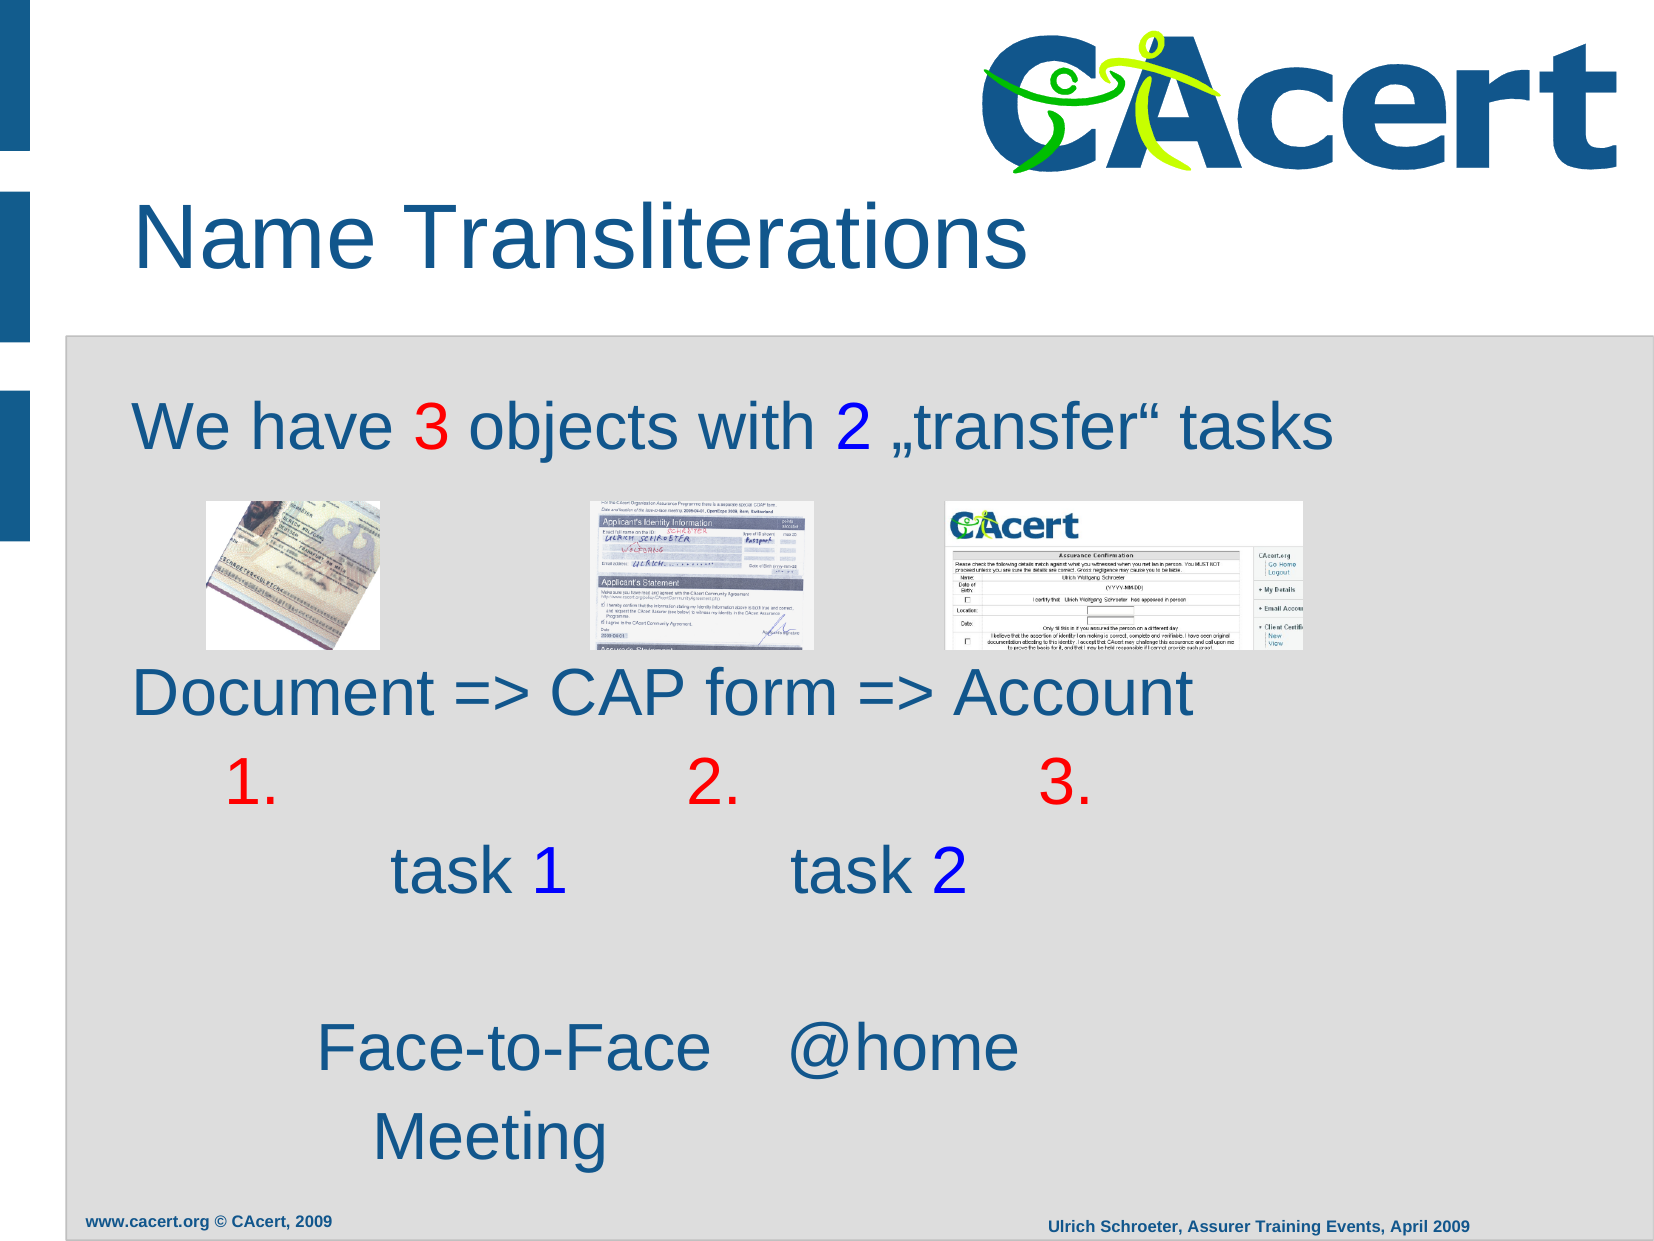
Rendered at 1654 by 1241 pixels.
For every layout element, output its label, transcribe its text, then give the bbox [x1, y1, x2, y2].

text_box We have 3 objects with 2 „transfer“ tasks Document => CAP form => Account 1. 2. 3. task 1 task 2 Face-to-Face @home Meeting [117, 367, 1446, 1182]
picture [944, 501, 1303, 650]
picture [590, 501, 814, 650]
text_box Name Transliterations [118, 177, 1046, 296]
picture [206, 501, 380, 650]
